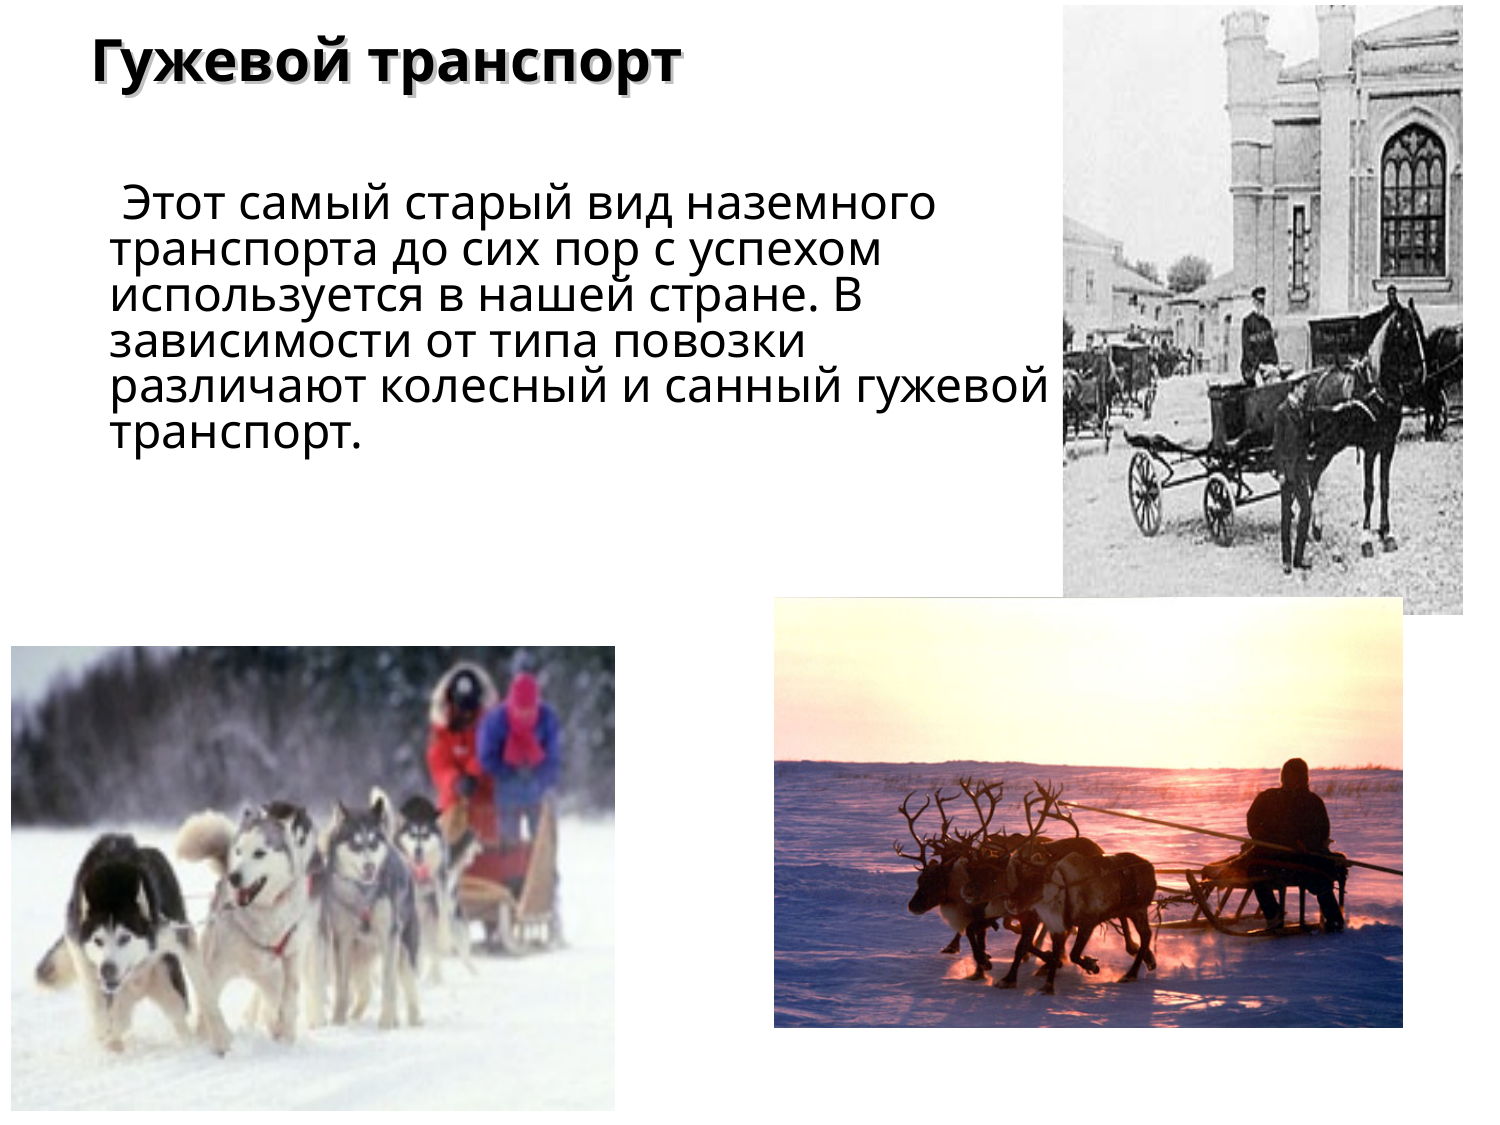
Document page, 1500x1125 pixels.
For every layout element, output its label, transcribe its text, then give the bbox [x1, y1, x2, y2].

title Гужевой транспорт [75, 0, 1426, 118]
picture [774, 5, 1463, 1028]
list Этот самый старый вид наземного транспорта до сих пор с успехом используется в нашей стране. В зависимости от типа повозки различают колесный и санный гужевой транспорт. [23, 174, 1062, 788]
picture [11, 646, 615, 1111]
